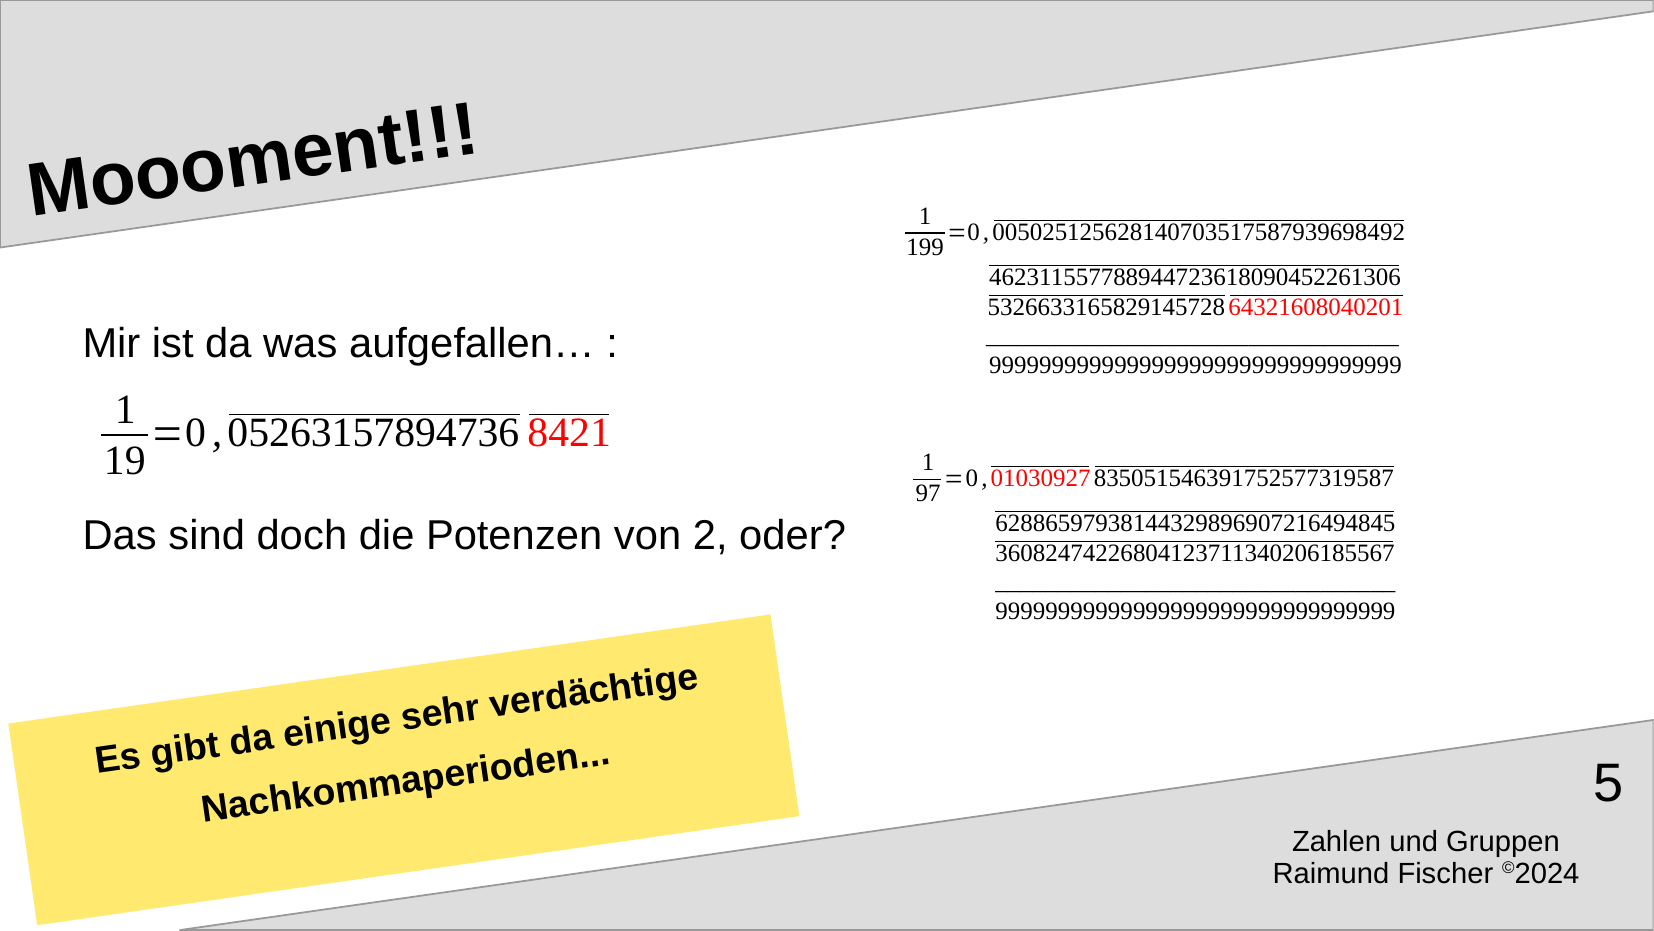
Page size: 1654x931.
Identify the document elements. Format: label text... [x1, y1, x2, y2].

title Moooment!!! [16, 0, 1501, 269]
list Mir ist da was aufgefallen… : Das sind doch die Potenzen von 2, oder? [82, 319, 1538, 638]
chart [903, 202, 1406, 378]
chart [909, 448, 1398, 625]
chart [99, 385, 612, 485]
text_box Es gibt da einige sehr verdächtige Nachkommaperioden... [8, 614, 800, 926]
